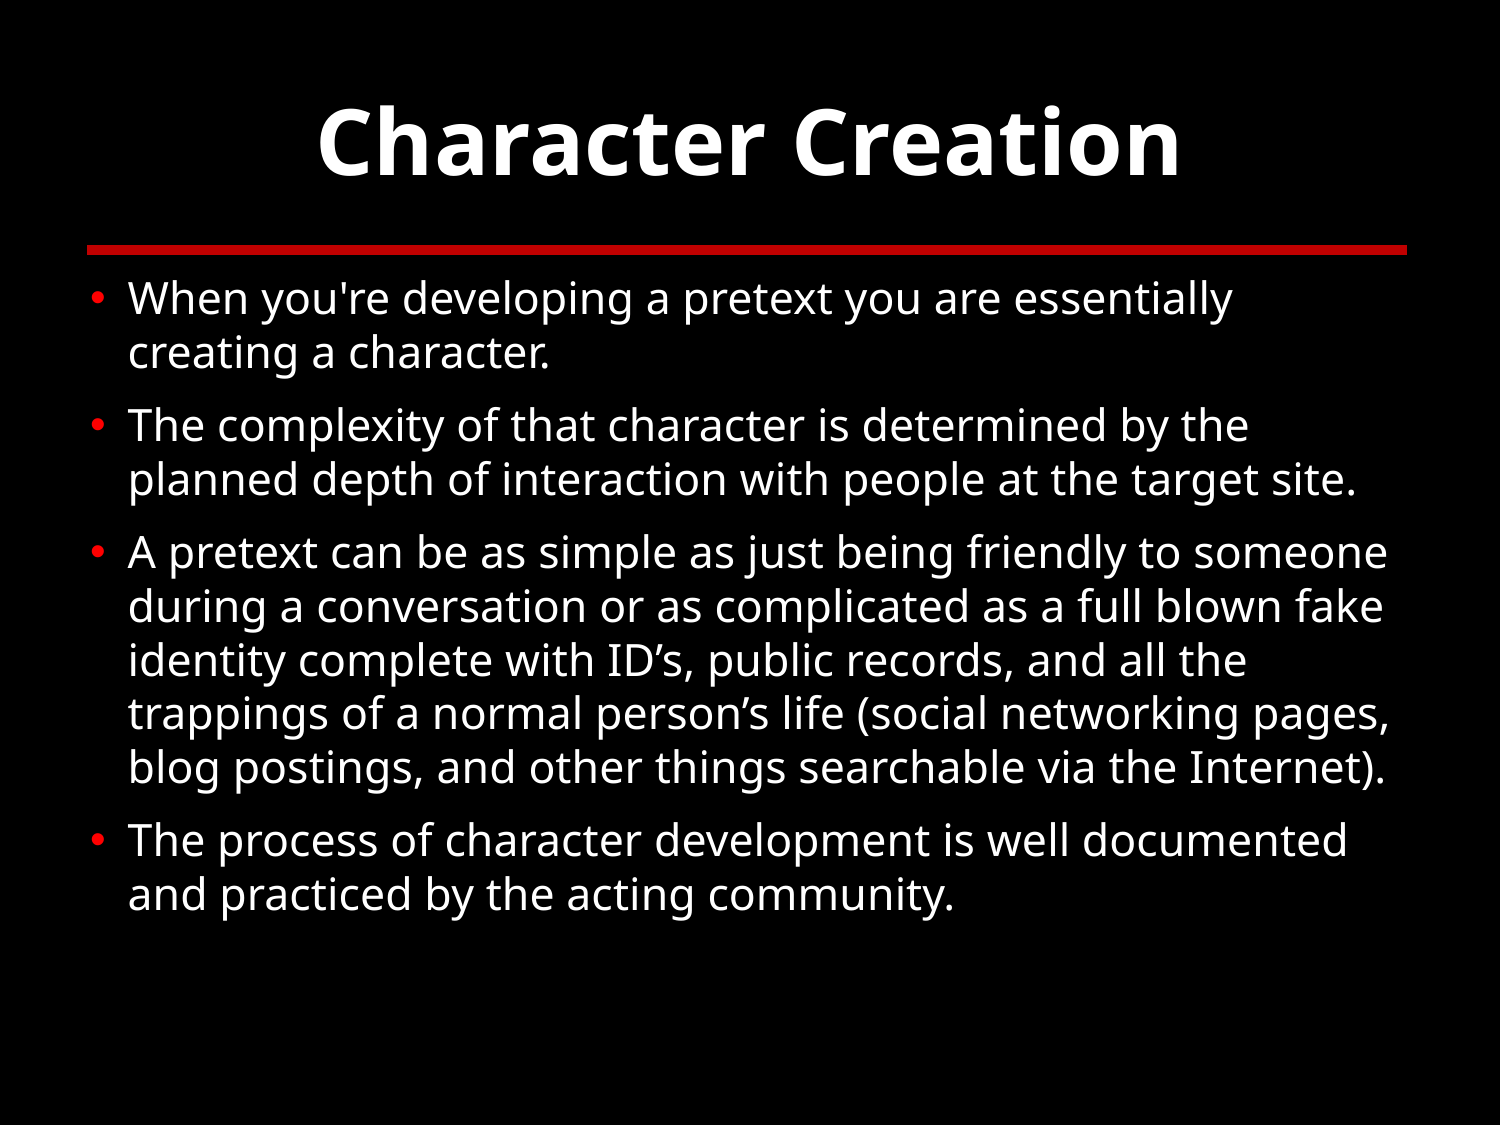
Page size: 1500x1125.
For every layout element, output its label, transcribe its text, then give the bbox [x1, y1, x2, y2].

title Character Creation [75, 45, 1425, 233]
list When you're developing a pretext you are essentially creating a character. The complexity of that character is determined by the planned depth of interaction with people at the target site. A pretext can be as simple as just being friendly to someone during a conversation or as complicated as a full blown fake identity complete with ID’s, public records, and all the trappings of a normal person’s life (social networking pages, blog postings, and other things searchable via the Internet). The process of character development is well documented and practiced by the acting community. [75, 262, 1425, 1005]
